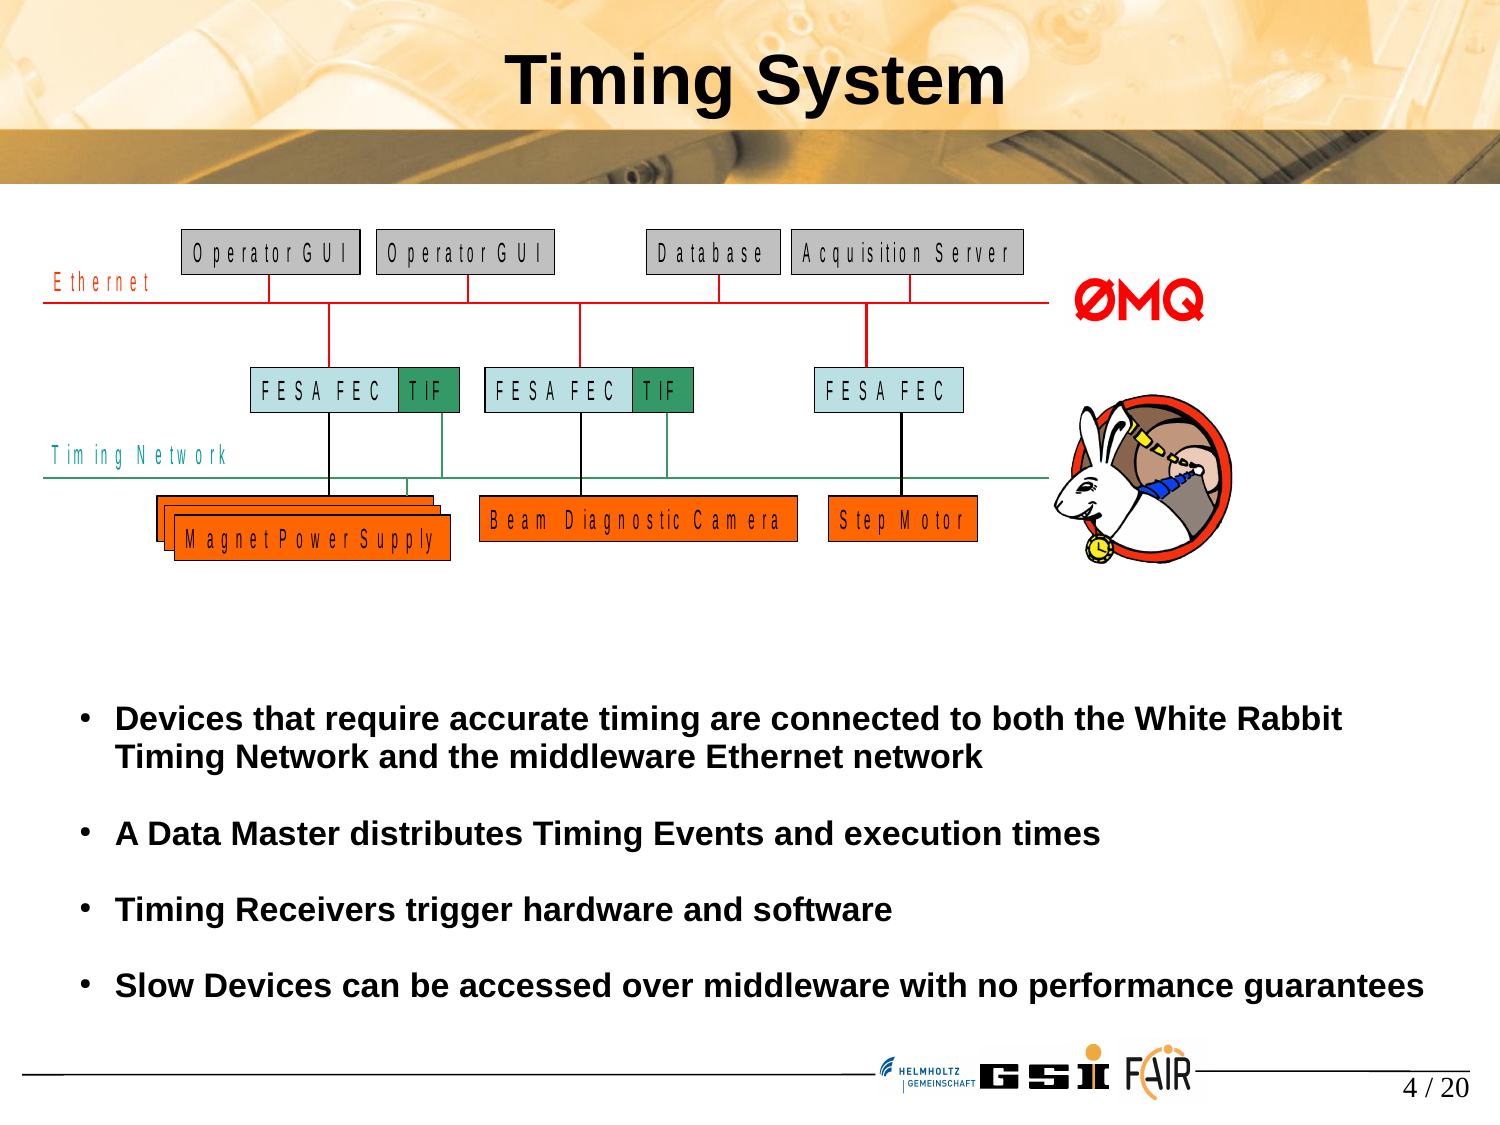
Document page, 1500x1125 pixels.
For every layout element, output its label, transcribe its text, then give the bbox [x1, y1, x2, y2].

picture [41, 228, 1233, 568]
picture [0, 0, 1500, 186]
title Timing System [153, 0, 1360, 167]
picture [1065, 272, 1211, 327]
text_box Devices that require accurate timing are connected to both the White Rabbit Timing Network and the middleware Ethernet network A Data Master distributes Timing Events and execution times Timing Receivers trigger hardware and software Slow Devices can be accessed over middleware with no performance guarantees [64, 692, 1443, 1125]
